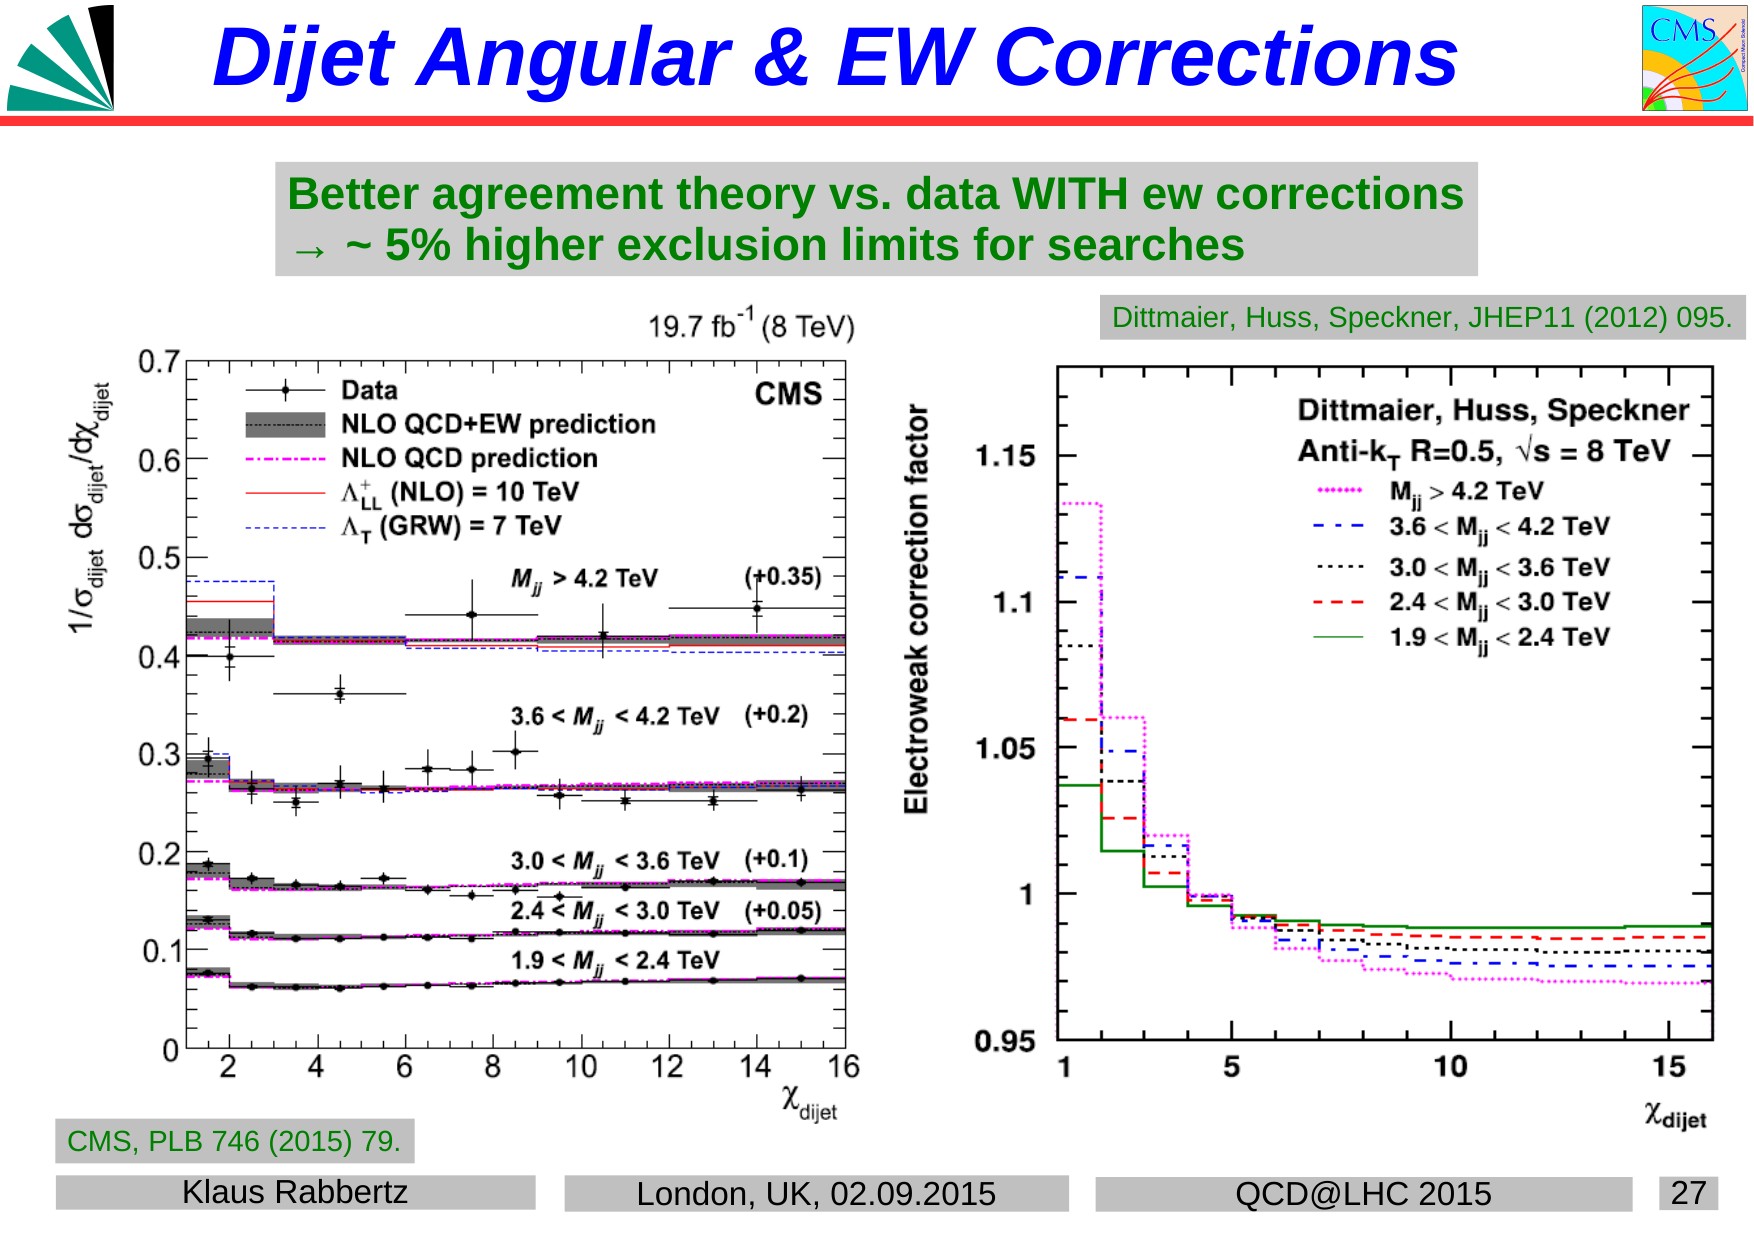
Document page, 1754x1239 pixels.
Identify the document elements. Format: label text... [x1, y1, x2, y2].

text_box CMS, PLB 746 (2015) 79. [55, 1118, 415, 1164]
picture [900, 349, 1726, 1140]
text_box Dittmaier, Huss, Speckner, JHEP11 (2012) 095. [1100, 294, 1742, 340]
text_box Better agreement theory vs. data WITH ew corrections → ~ 5% higher exclusion limits for searches [275, 161, 1479, 277]
title Dijet Angular & EW Corrections [129, 0, 1545, 114]
picture [1642, 5, 1748, 111]
picture [7, 5, 114, 112]
picture [54, 292, 866, 1132]
